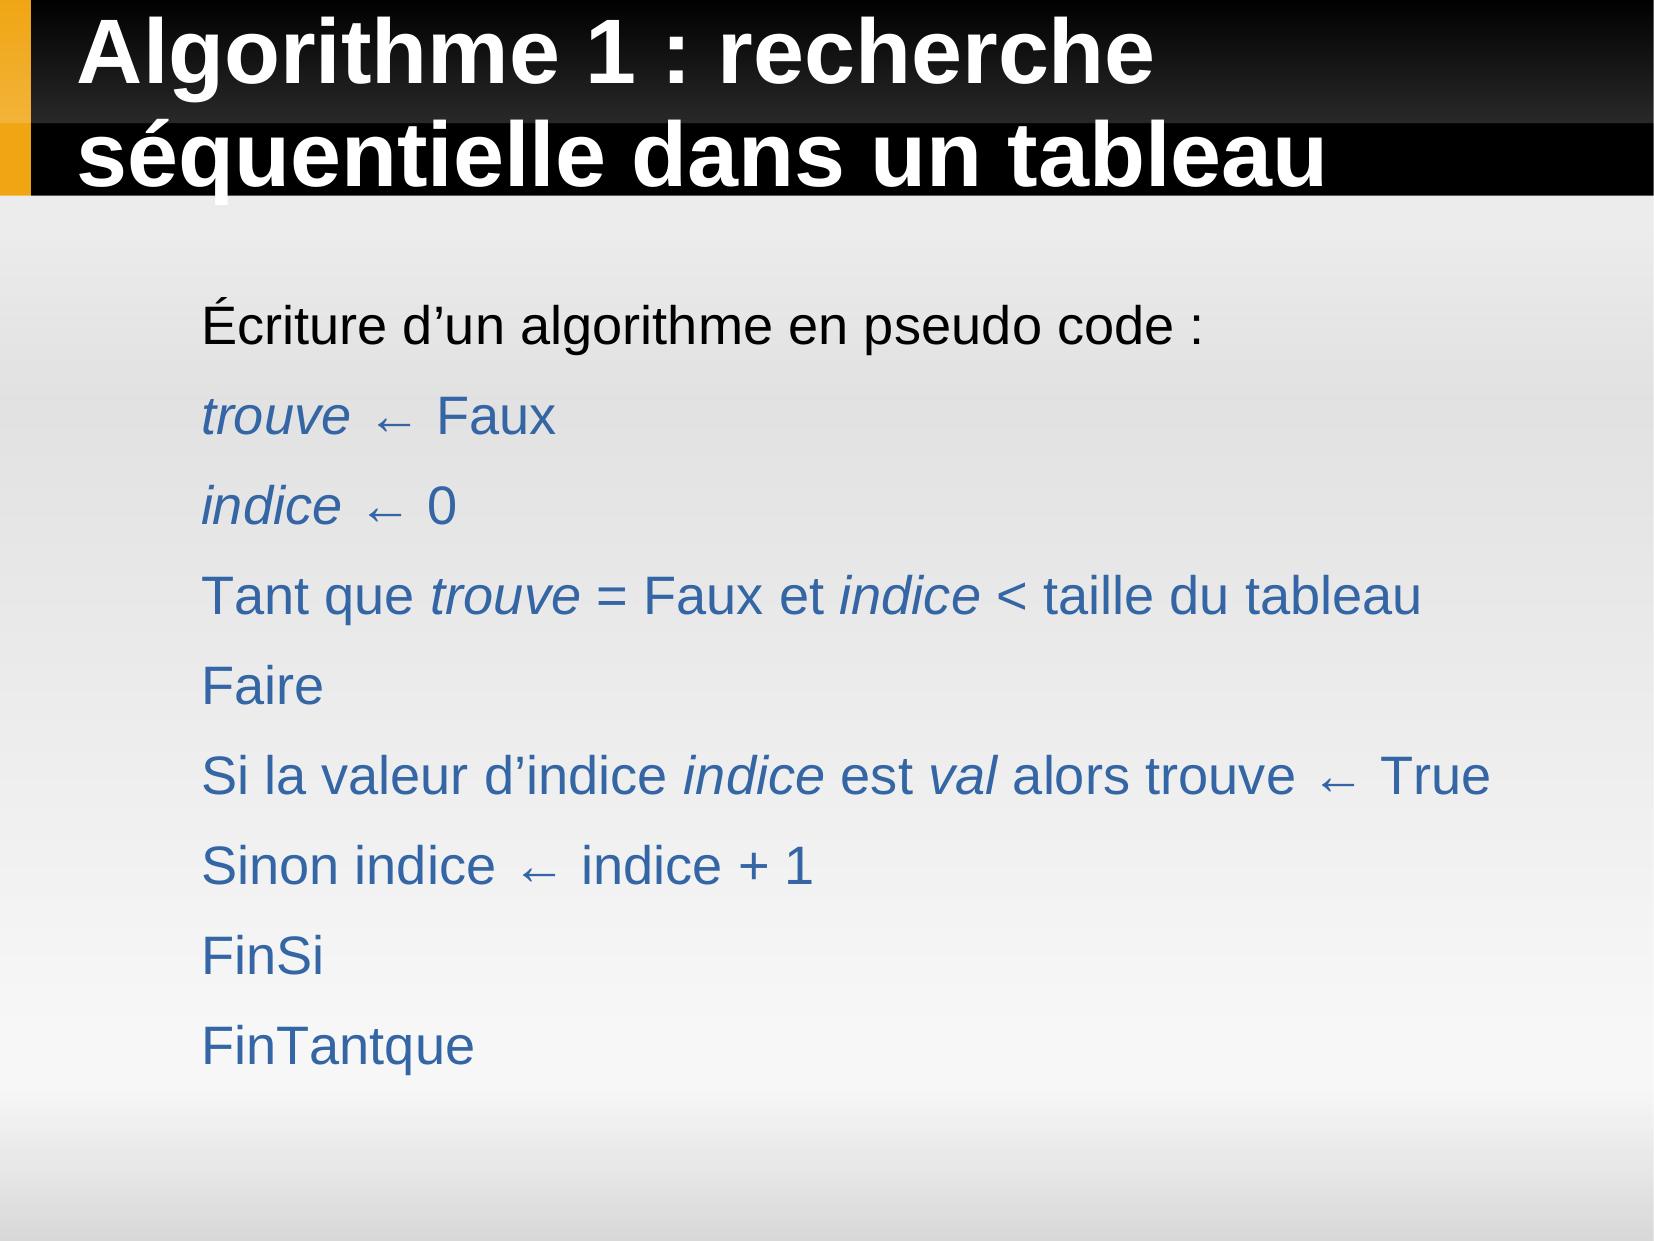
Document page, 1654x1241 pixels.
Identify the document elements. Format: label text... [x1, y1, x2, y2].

title Algorithme 1 : recherche séquentielle dans un tableau [76, 0, 1565, 208]
list Écriture d’un algorithme en pseudo code : trouve ← Faux indice ← 0 Tant que trouve = Faux et indice < taille du tableau Faire Si la valeur d’indice indice est val alors trouve ← True Sinon indice ← indice + 1 FinSi FinTantque [88, 295, 1577, 1080]
picture [0, 0, 1654, 1241]
